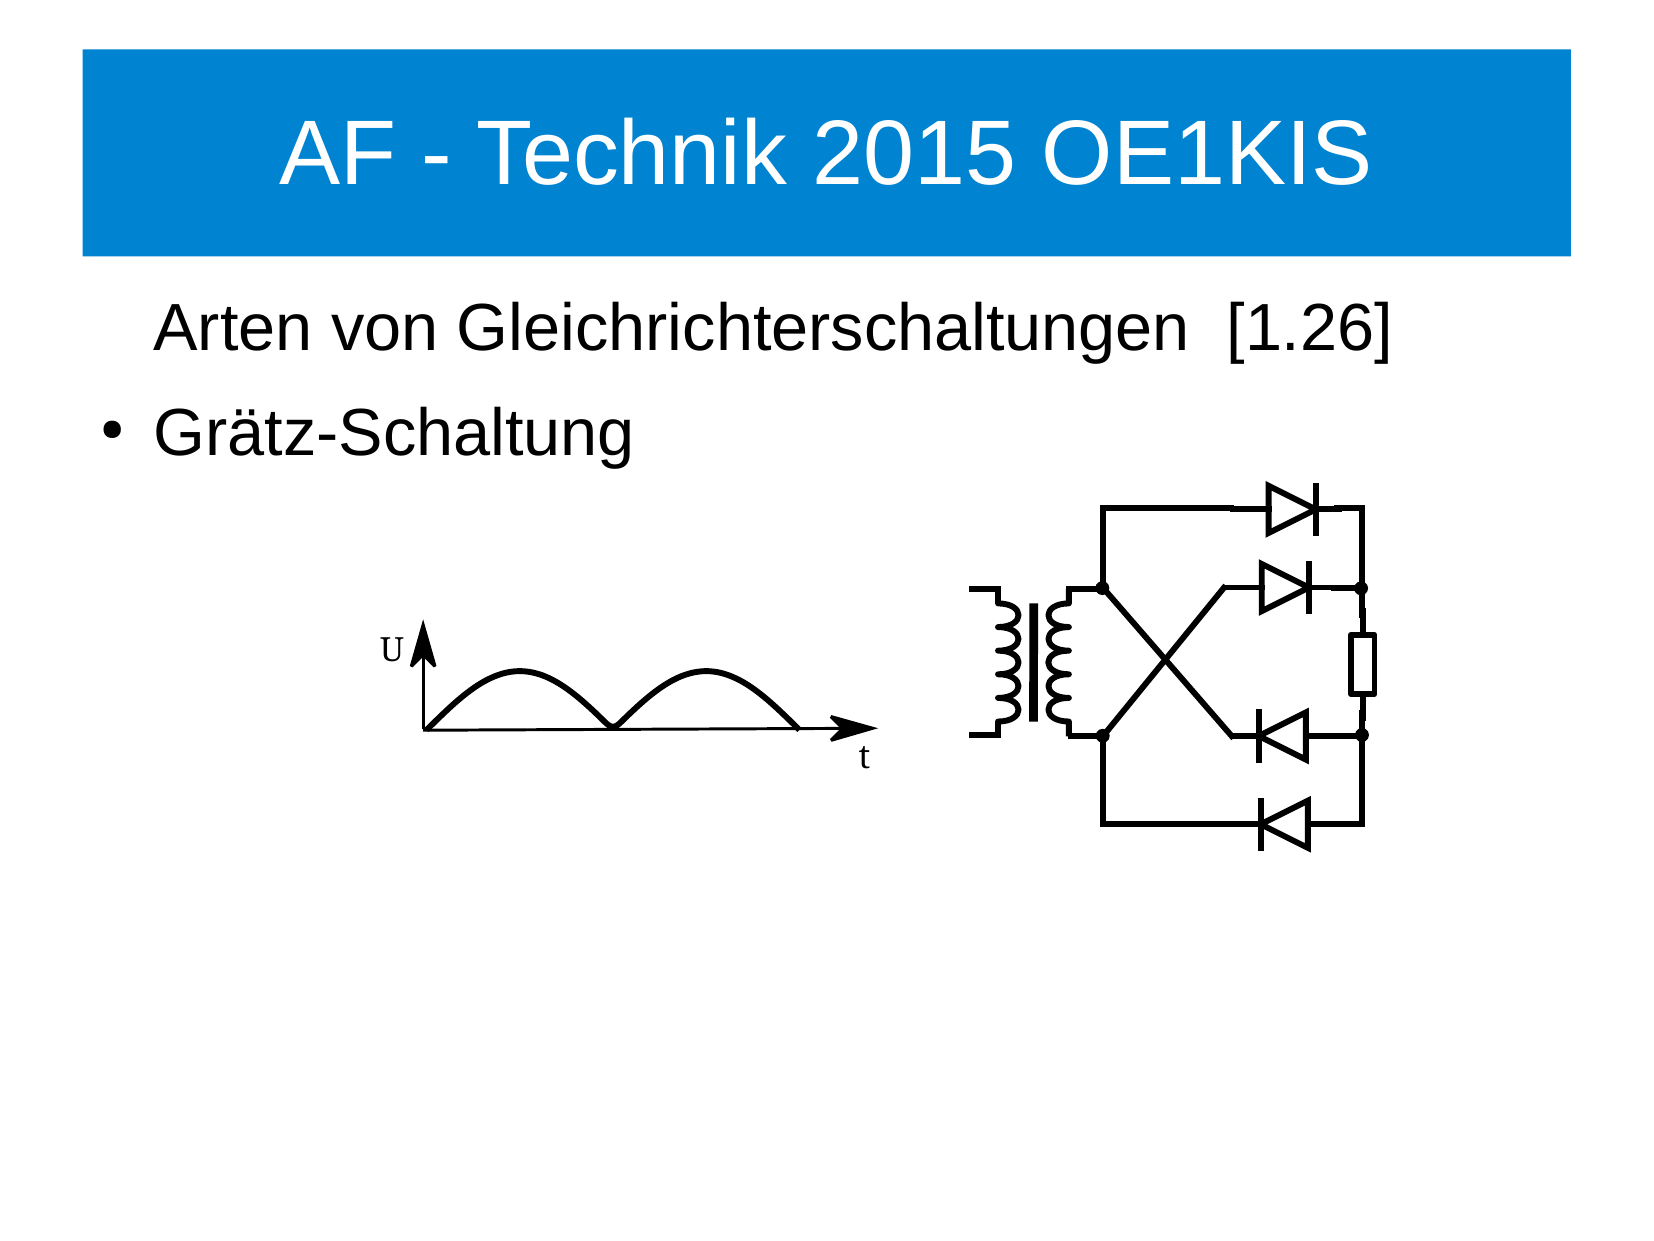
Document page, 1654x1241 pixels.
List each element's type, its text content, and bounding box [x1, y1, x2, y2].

title AF - Technik 2015 OE1KIS [82, 49, 1571, 257]
picture [304, 561, 927, 1241]
picture [948, 266, 1570, 1142]
list Arten von Gleichrichterschaltungen [1.26] Grätz-Schaltung [82, 290, 948, 1010]
